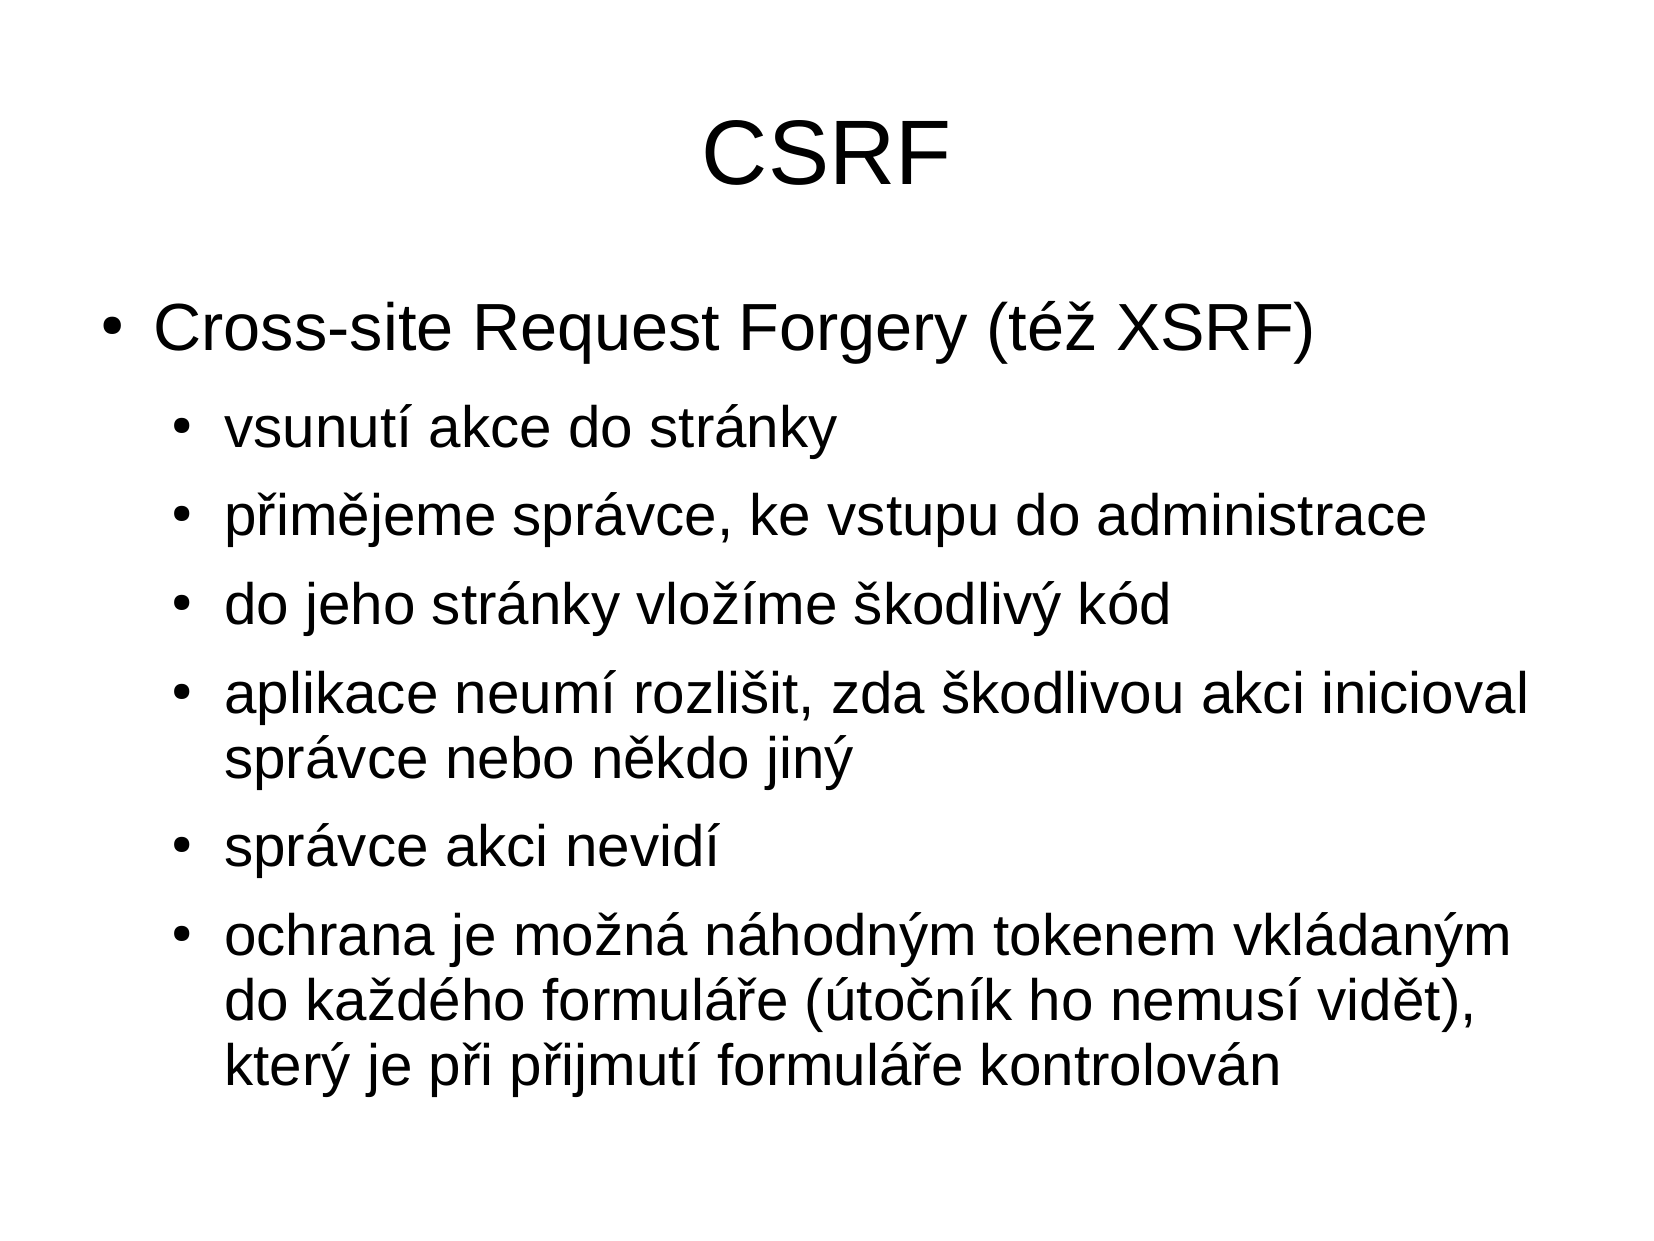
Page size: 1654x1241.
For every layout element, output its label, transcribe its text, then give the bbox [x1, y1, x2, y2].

list Cross-site Request Forgery (též XSRF) vsunutí akce do stránky přimějeme správce, ke vstupu do administrace do jeho stránky vložíme škodlivý kód aplikace neumí rozlišit, zda škodlivou akci inicioval správce nebo někdo jiný správce akci nevidí ochrana je možná náhodným tokenem vkládaným do každého formuláře (útočník ho nemusí vidět), který je při přijmutí formuláře kontrolován [82, 290, 1571, 1109]
title CSRF [82, 49, 1571, 257]
